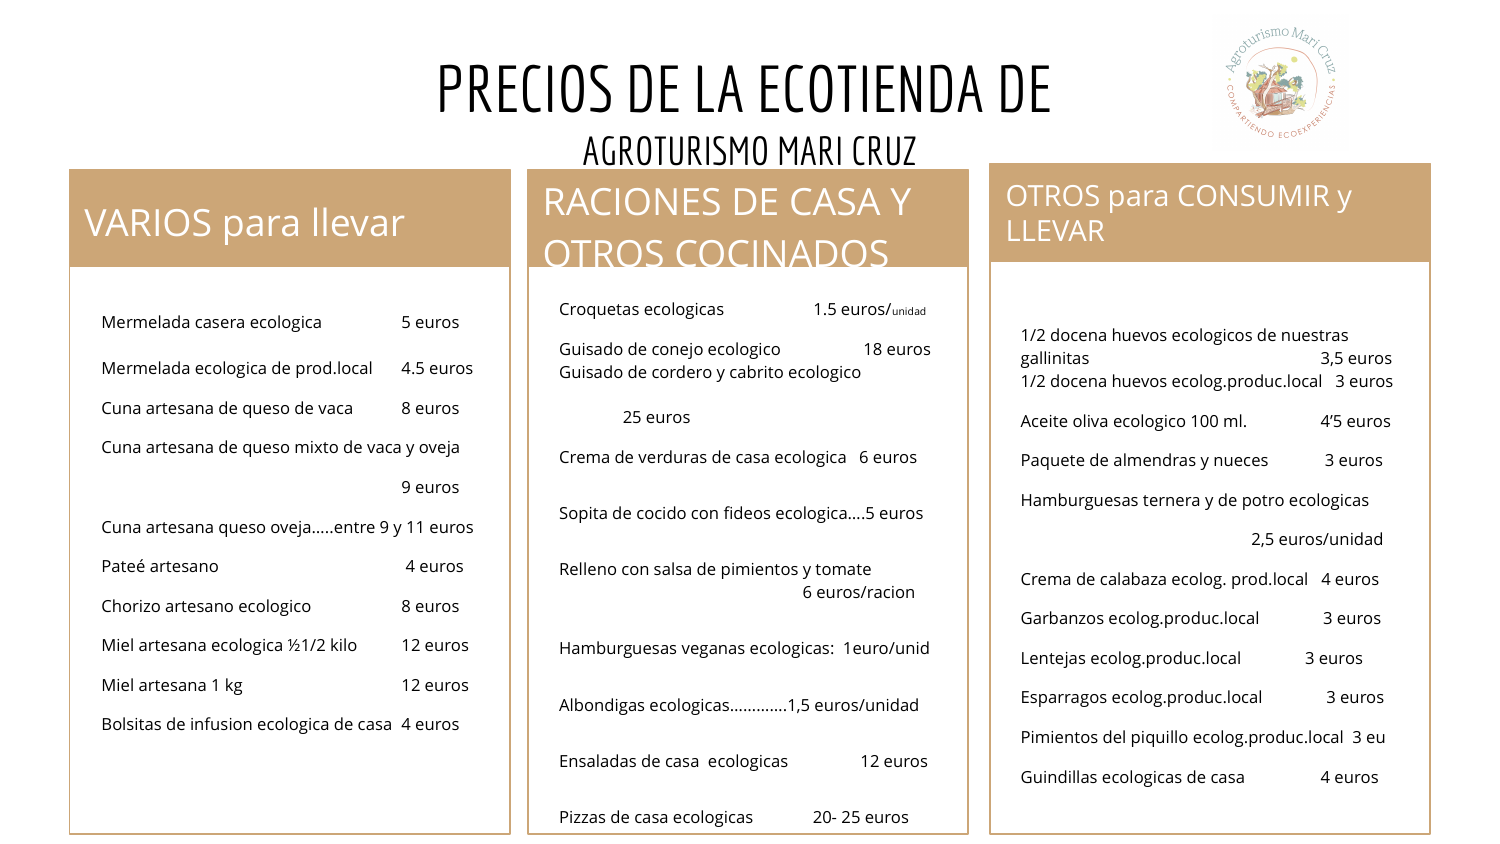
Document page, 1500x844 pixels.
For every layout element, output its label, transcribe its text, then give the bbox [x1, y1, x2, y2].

list Croquetas ecologicas 1.5 euros/unidad Guisado de conejo ecologico 18 euros Guisado de cordero y cabrito ecologico 25 euros Crema de verduras de casa ecologica 6 euros Sopita de cocido con fideos ecologica….5 euros Relleno con salsa de pimientos y tomate 6 euros/racion Hamburguesas veganas ecologicas: 1euro/unid Albondigas ecologicas………….1,5 euros/unidad Ensaladas de casa ecologicas 12 euros Pizzas de casa ecologicas 20- 25 euros [544, 280, 952, 844]
text_box 1/2 docena huevos ecologicos de nuestras gallinitas 3,5 euros 1/2 docena huevos ecolog.produc.local 3 euros Aceite oliva ecologico 100 ml. 4’5 euros Paquete de almendras y nueces 3 euros Hamburguesas ternera y de potro ecologicas 2,5 euros/unidad Crema de calabaza ecolog. prod.local 4 euros Garbanzos ecolog.produc.local 3 euros Lentejas ecolog.produc.local 3 euros Esparragos ecolog.produc.local 3 euros Pimientos del piquillo ecolog.produc.local 3 eu Guindillas ecologicas de casa 4 euros [1005, 307, 1415, 844]
list Mermelada casera ecologica 5 euros Mermelada ecologica de prod.local 4.5 euros Cuna artesana de queso de vaca 8 euros Cuna artesana de queso mixto de vaca y oveja 9 euros Cuna artesana queso oveja…..entre 9 y 11 euros Pateé artesano 4 euros Chorizo artesano ecologico 8 euros Miel artesana ecologica ½1/2 kilo 12 euros Miel artesana 1 kg 12 euros Bolsitas de infusion ecologica de casa 4 euros [86, 294, 496, 844]
text_box VARIOS para llevar [69, 169, 510, 267]
text_box OTROS para CONSUMIR y LLEVAR [990, 163, 1431, 262]
text_box RACIONES DE CASA Y OTROS COCINADOS [527, 169, 968, 267]
picture [1212, 14, 1349, 151]
title PRECIOS DE LA ECOTIENDA DE AGROTURISMO MARI CRUZ [51, 51, 1449, 189]
